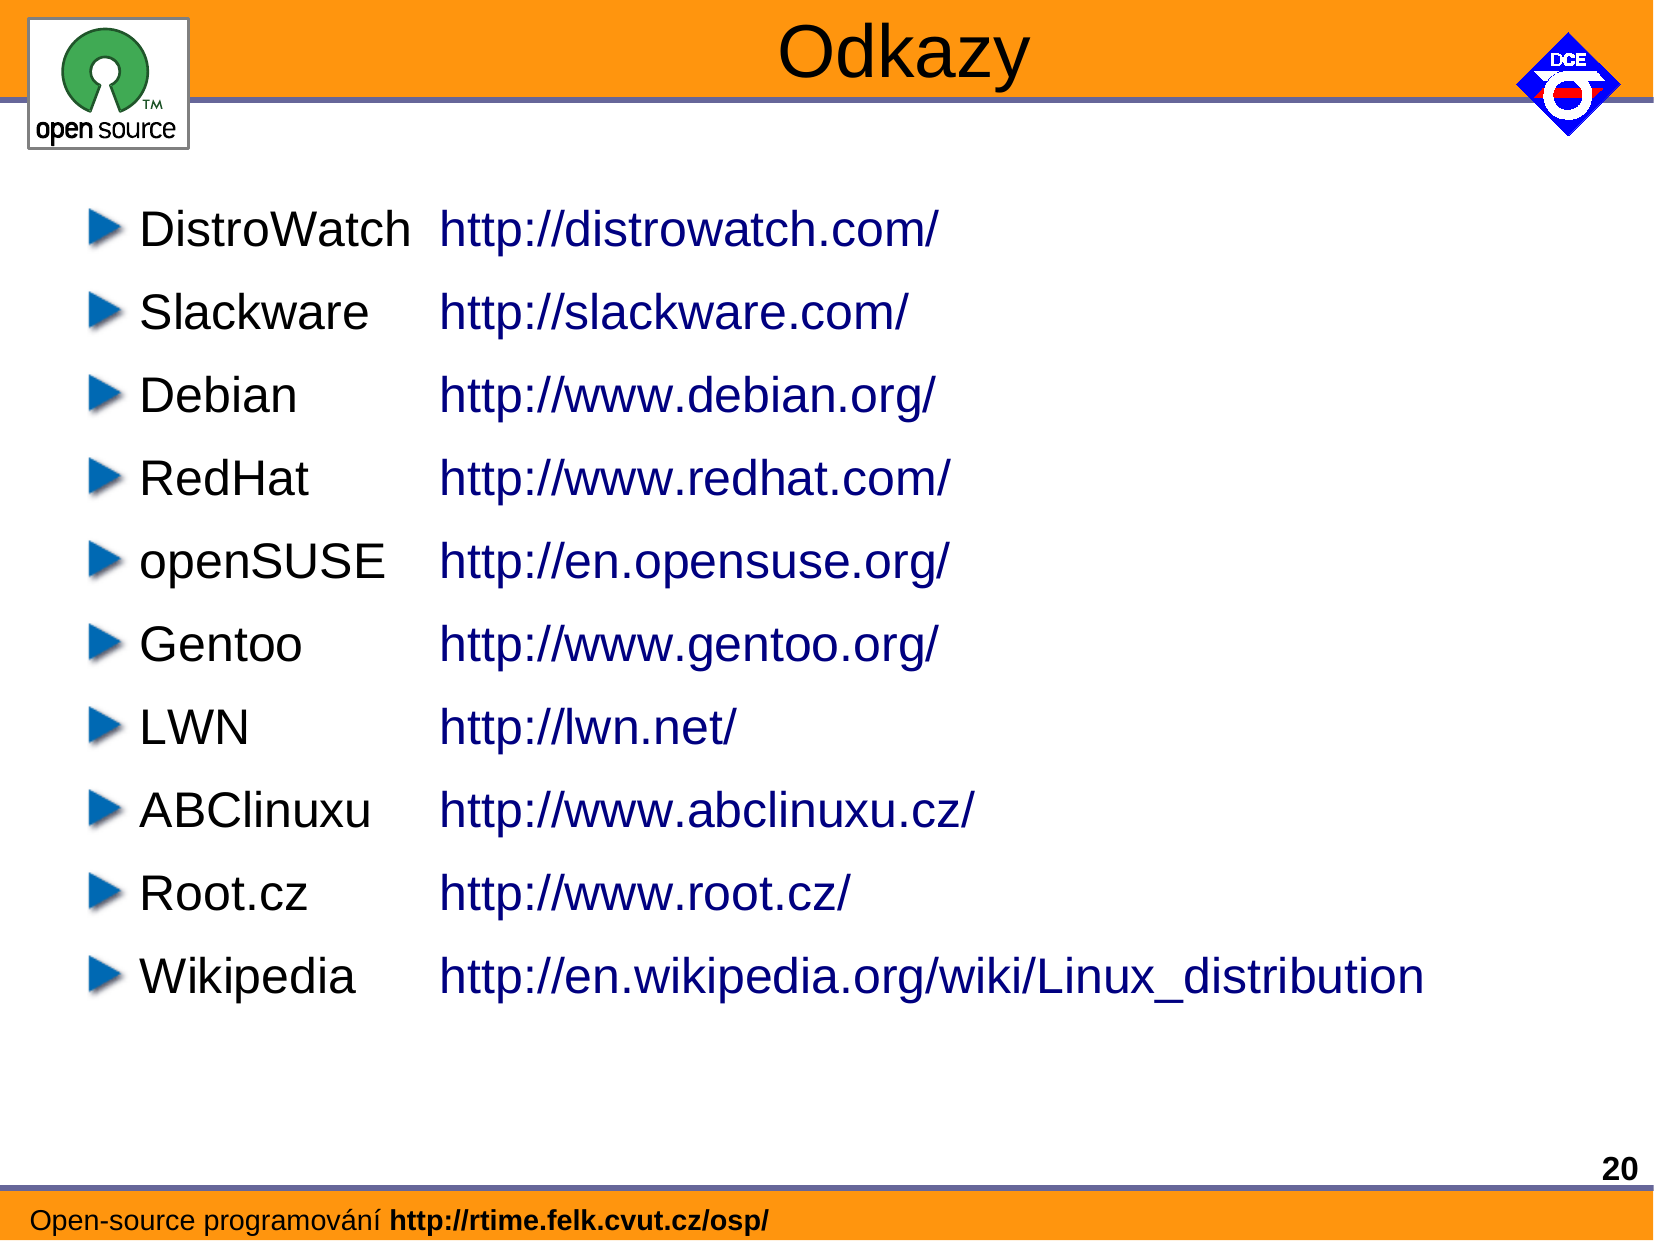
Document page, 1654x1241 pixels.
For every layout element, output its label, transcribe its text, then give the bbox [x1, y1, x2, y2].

list DistroWatch http://distrowatch.com/ Slackware http://slackware.com/ Debian http://www.debian.org/ RedHat http://www.redhat.com/ openSUSE http://en.opensuse.org/ Gentoo http://www.gentoo.org/ LWN http://lwn.net/ ABClinuxu http://www.abclinuxu.cz/ Root.cz http://www.root.cz/ Wikipedia http://en.wikipedia.org/wiki/Linux_distribution [68, 201, 1592, 1106]
title Odkazy [178, 4, 1631, 98]
